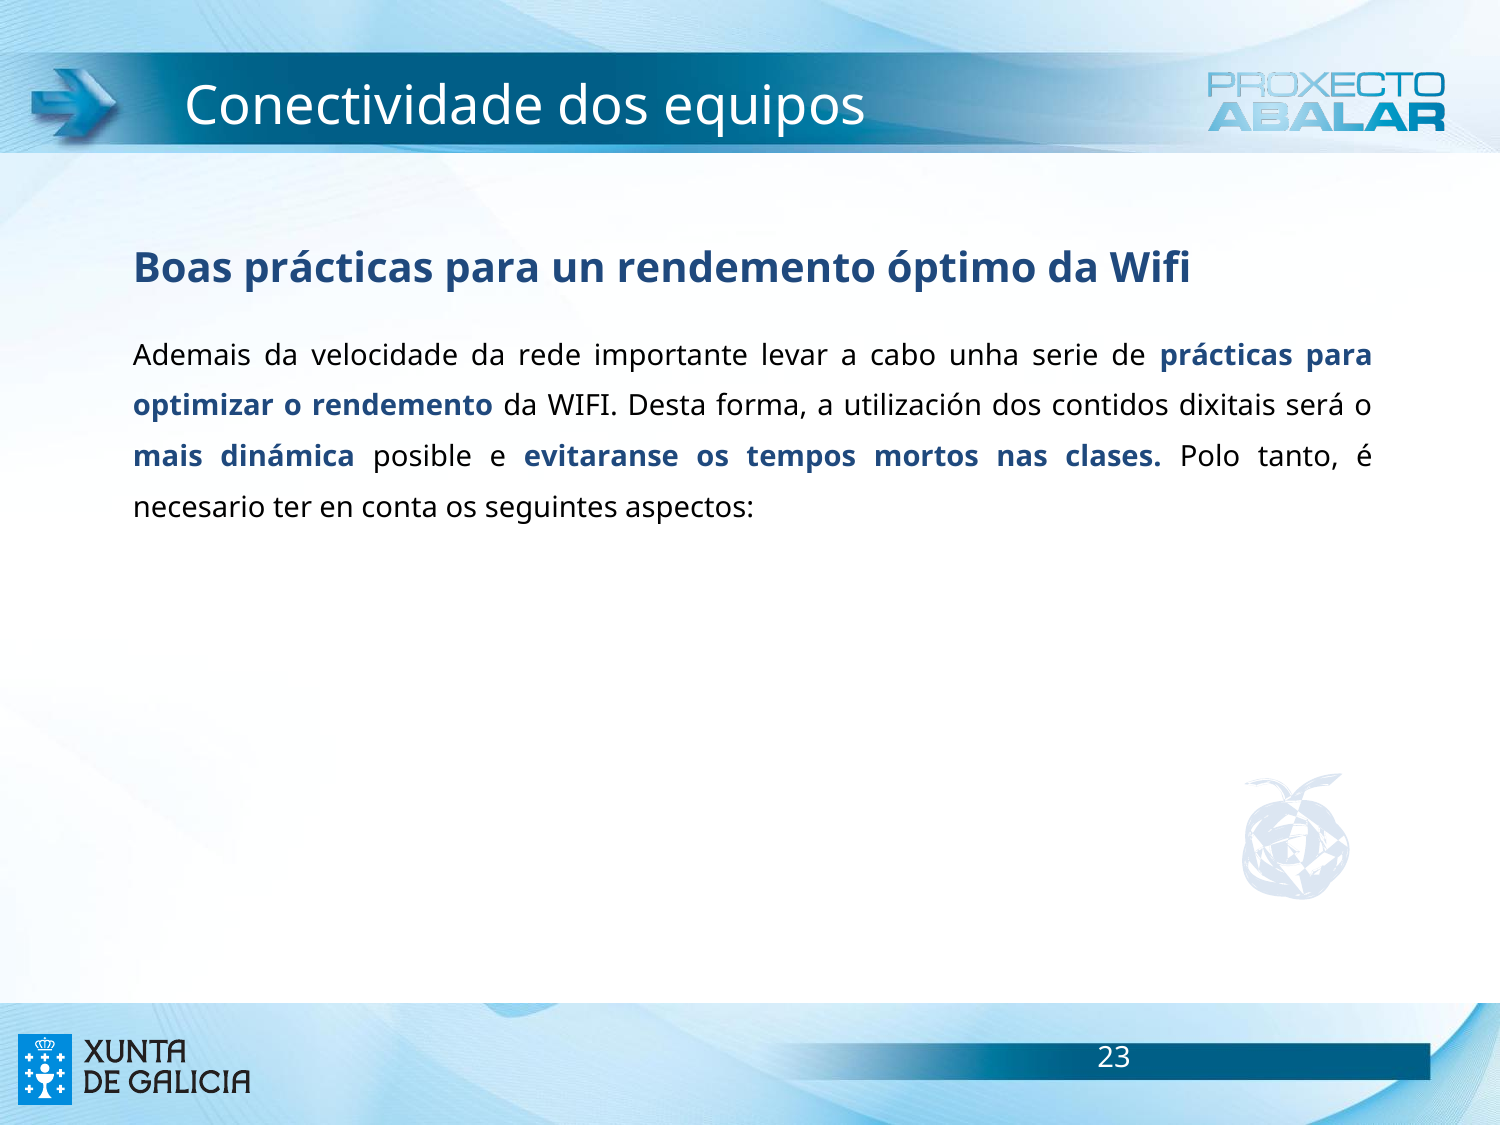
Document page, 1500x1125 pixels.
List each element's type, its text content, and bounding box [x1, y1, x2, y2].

picture [0, 0, 1500, 1125]
text_box [1242, 773, 1350, 900]
text_box Conectividade dos equipos [184, 70, 868, 136]
slide_number <número> [1082, 1031, 1433, 1092]
text_box Boas prácticas para un rendemento óptimo da Wifi Ademais da velocidade da rede importante levar a cabo unha serie de prácticas para optimizar o rendemento da WIFI. Desta forma, a utilización dos contidos dixitais será o mais dinámica posible e evitaranse os tempos mortos nas clases. Polo tanto, é necesario ter en conta os seguintes aspectos: [118, 211, 1388, 591]
